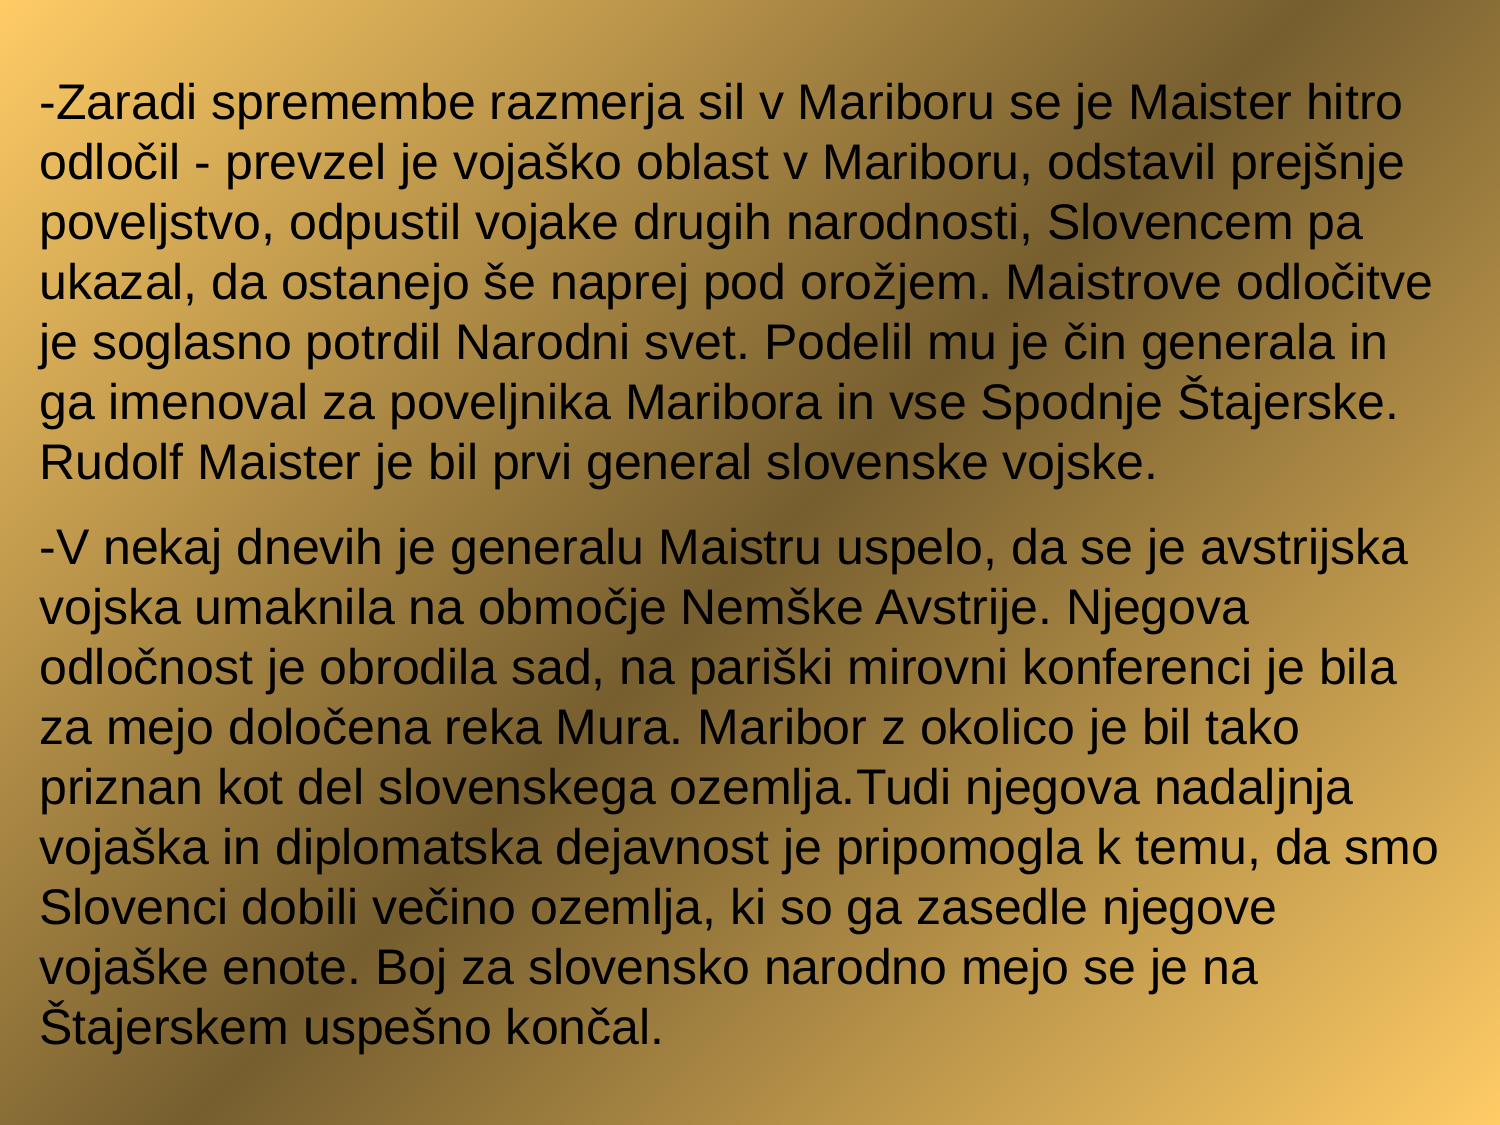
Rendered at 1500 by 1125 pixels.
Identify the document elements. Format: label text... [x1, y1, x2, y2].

text_box -Zaradi spremembe razmerja sil v Mariboru se je Maister hitro odločil - prevzel je vojaško oblast v Mariboru, odstavil prejšnje poveljstvo, odpustil vojake drugih narodnosti, Slovencem pa ukazal, da ostanejo še naprej pod orožjem. Maistrove odločitve je soglasno potrdil Narodni svet. Podelil mu je čin generala in ga imenoval za poveljnika Maribora in vse Spodnje Štajerske. Rudolf Maister je bil prvi general slovenske vojske. -V nekaj dnevih je generalu Maistru uspelo, da se je avstrijska vojska umaknila na območje Nemške Avstrije. Njegova odločnost je obrodila sad, na pariški mirovni konferenci je bila za mejo določena reka Mura. Maribor z okolico je bil tako priznan kot del slovenskega ozemlja.Tudi njegova nadaljnja vojaška in diplomatska dejavnost je pripomogla k temu, da smo Slovenci dobili večino ozemlja, ki so ga zasedle njegove vojaške enote. Boj za slovensko narodno mejo se je na Štajerskem uspešno končal. [24, 62, 1463, 1063]
